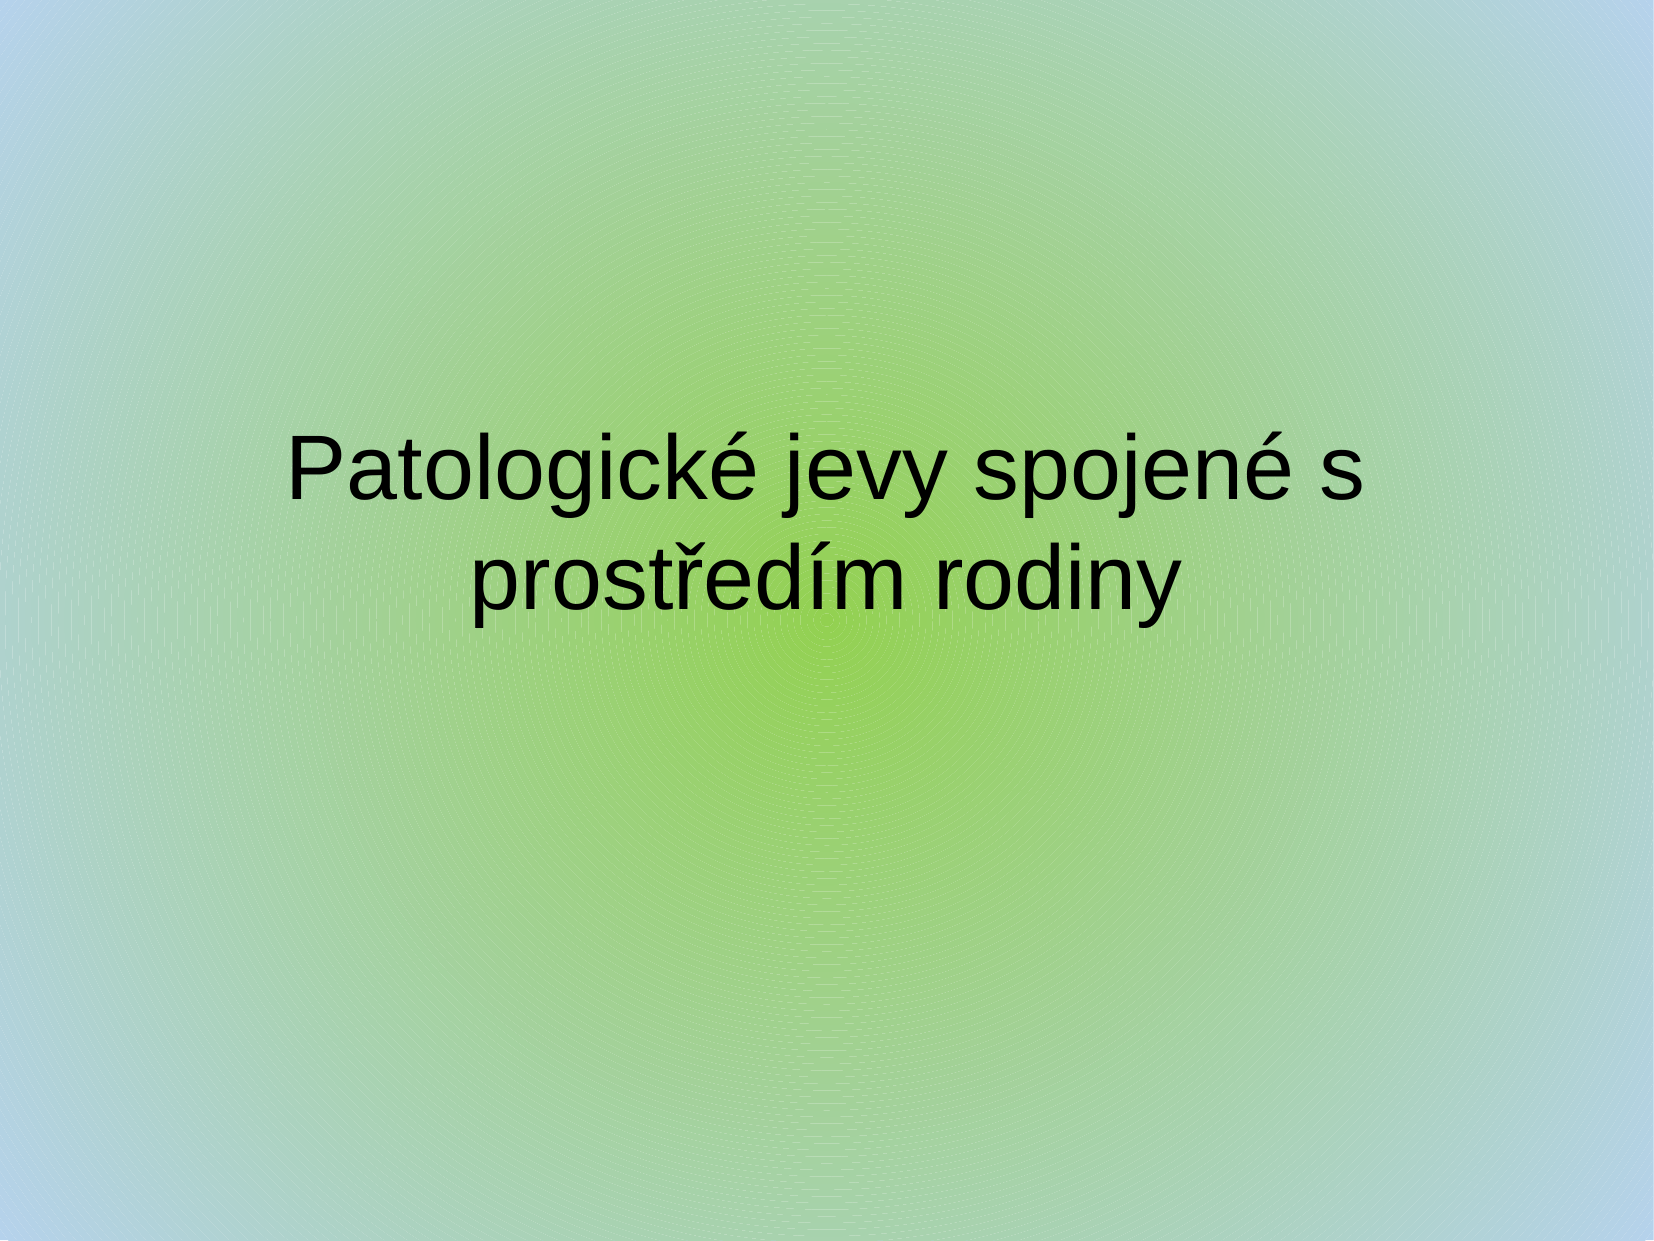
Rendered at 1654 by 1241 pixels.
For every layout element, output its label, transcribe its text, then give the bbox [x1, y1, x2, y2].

title Patologické jevy spojené s prostředím rodiny [124, 385, 1530, 651]
